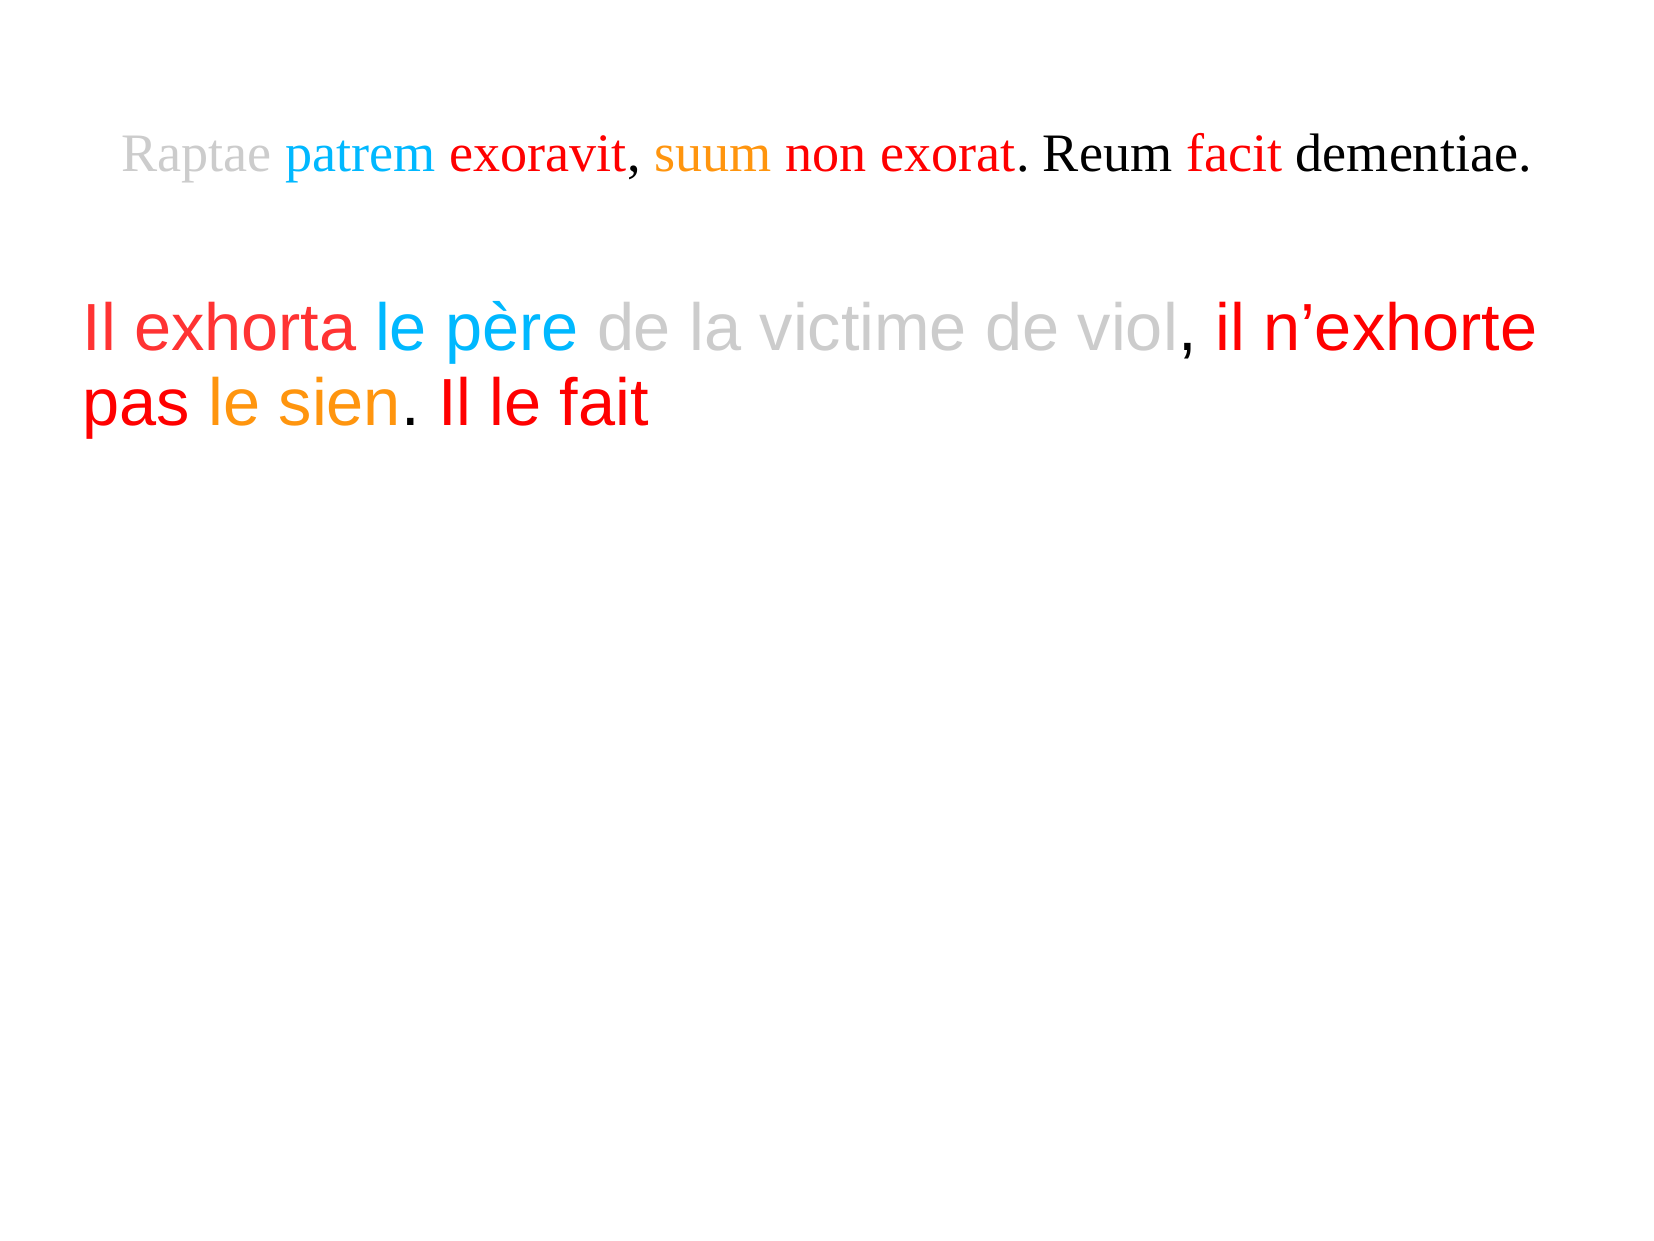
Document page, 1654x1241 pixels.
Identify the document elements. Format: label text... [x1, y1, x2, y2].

list Il exhorta le père de la victime de viol, il n’exhorte pas le sien. Il le fait [82, 290, 1571, 1010]
title Raptae patrem exoravit, suum non exorat. Reum facit dementiae. [82, 49, 1571, 257]
